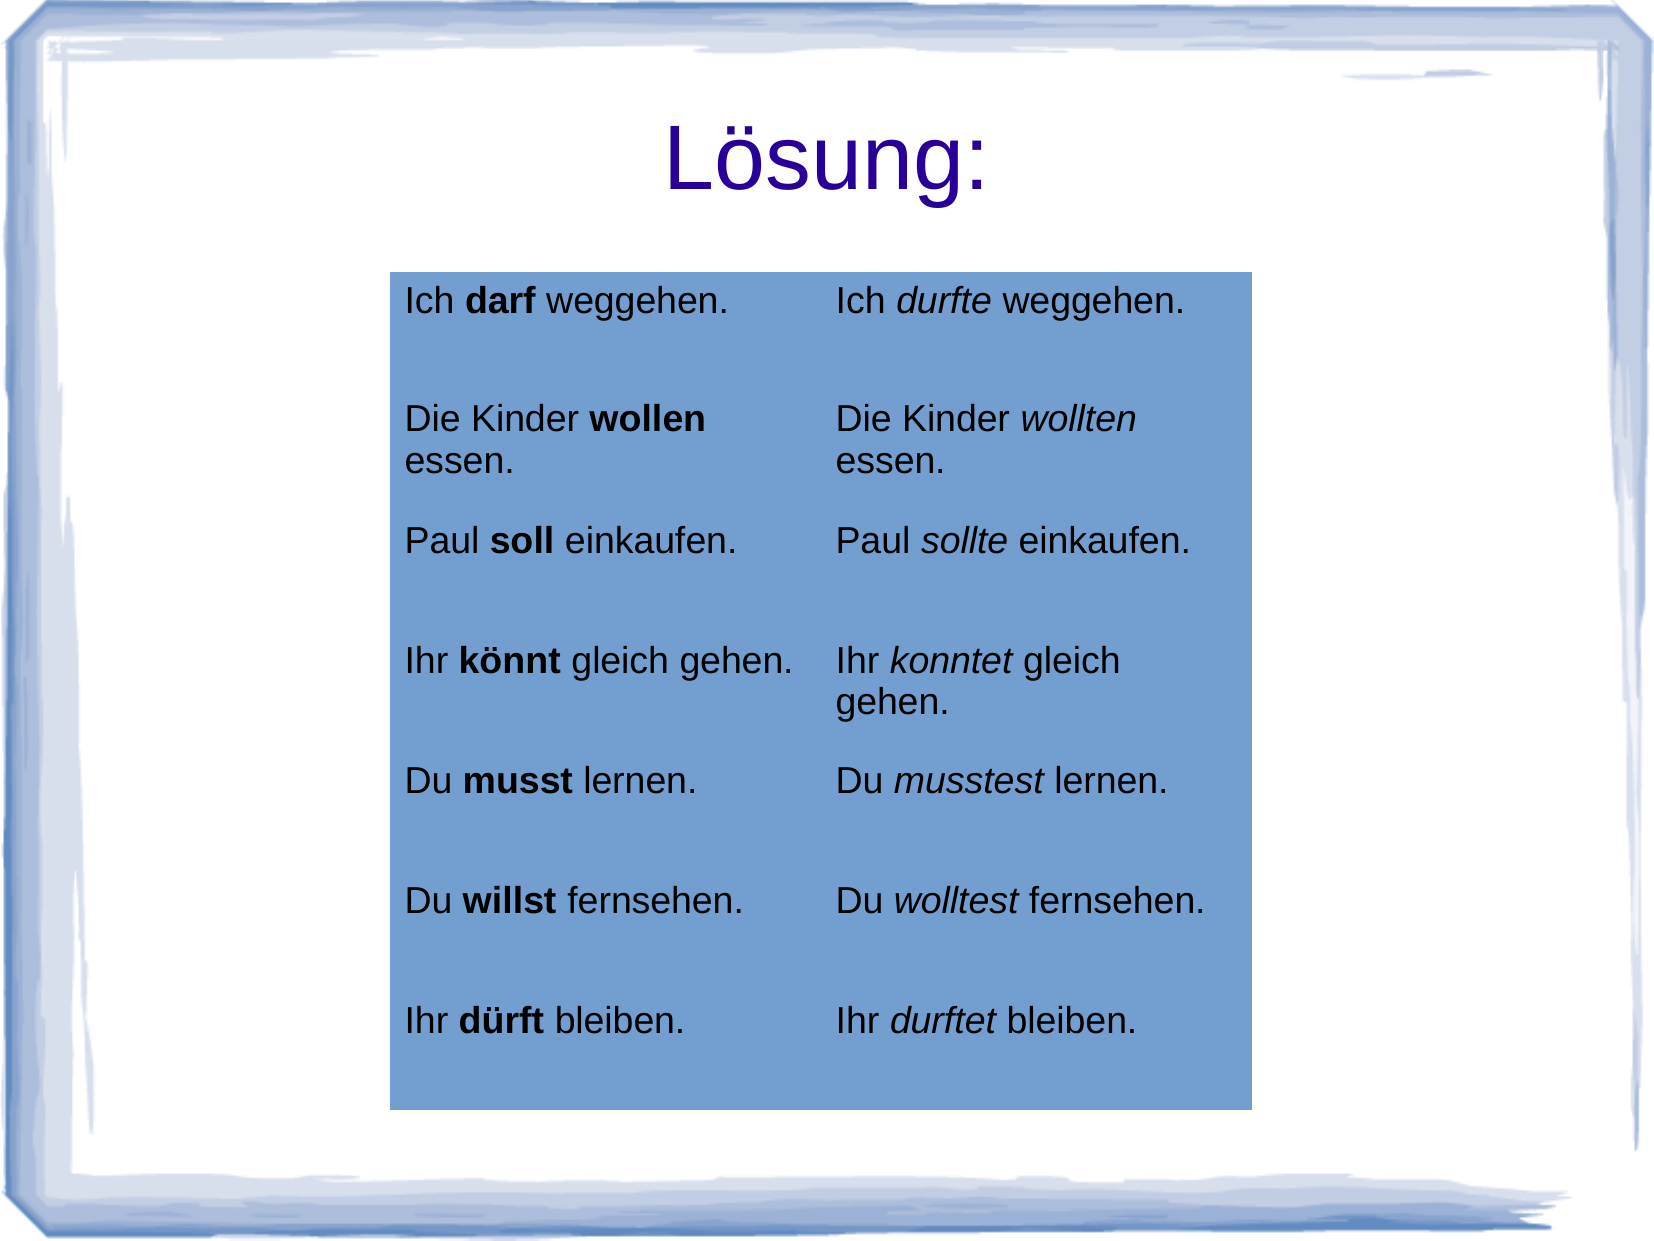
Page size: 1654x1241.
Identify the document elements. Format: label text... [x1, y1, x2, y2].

table_header Ich darf weggehen. [390, 272, 821, 324]
title Lösung: [82, 49, 1571, 257]
table_header Ich durfte weggehen. [821, 272, 1252, 324]
table_cell Ihr durftet bleiben. [821, 1004, 1252, 1110]
list [118, 324, 1571, 1004]
table_cell Ihr dürft bleiben. [390, 1004, 821, 1110]
